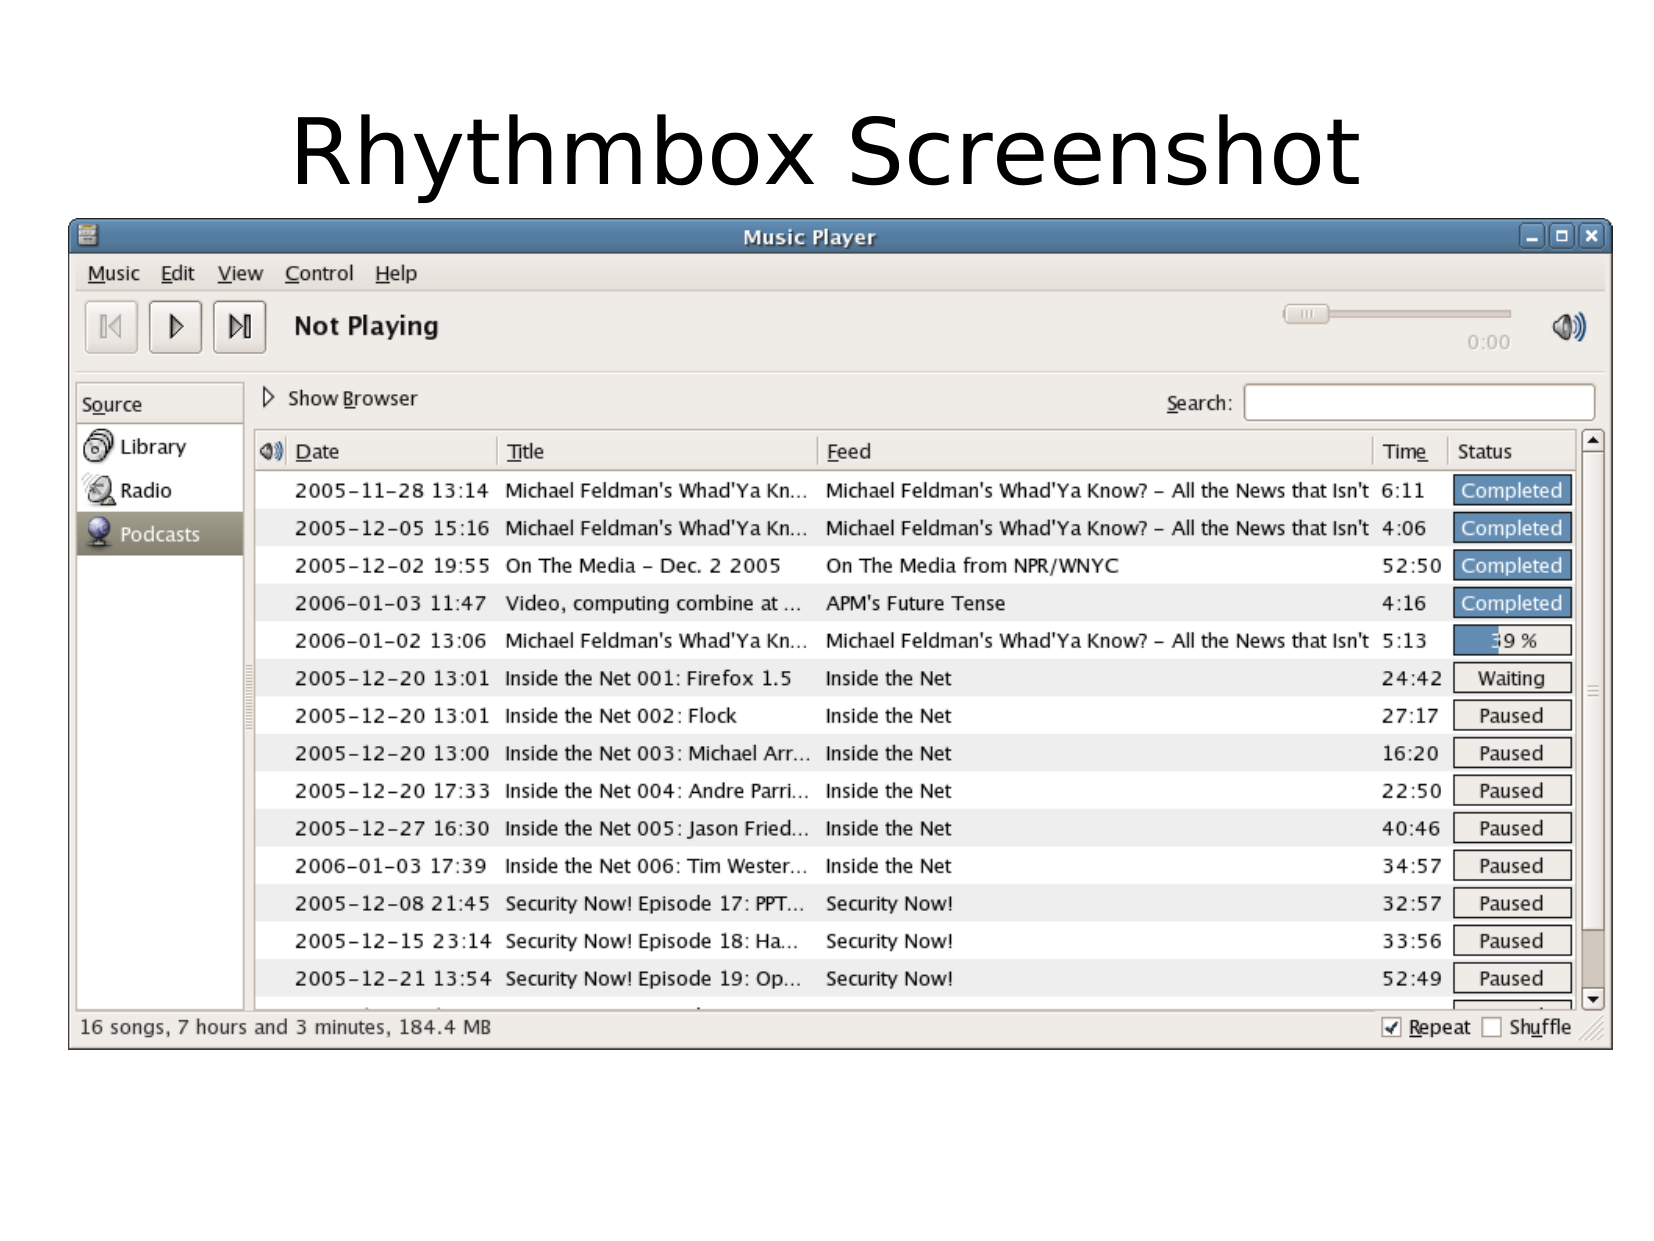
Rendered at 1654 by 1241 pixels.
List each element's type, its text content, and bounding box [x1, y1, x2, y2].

subtitle [82, 290, 1571, 1109]
title Rhythmbox Screenshot [82, 49, 1571, 257]
picture [68, 218, 1613, 1051]
